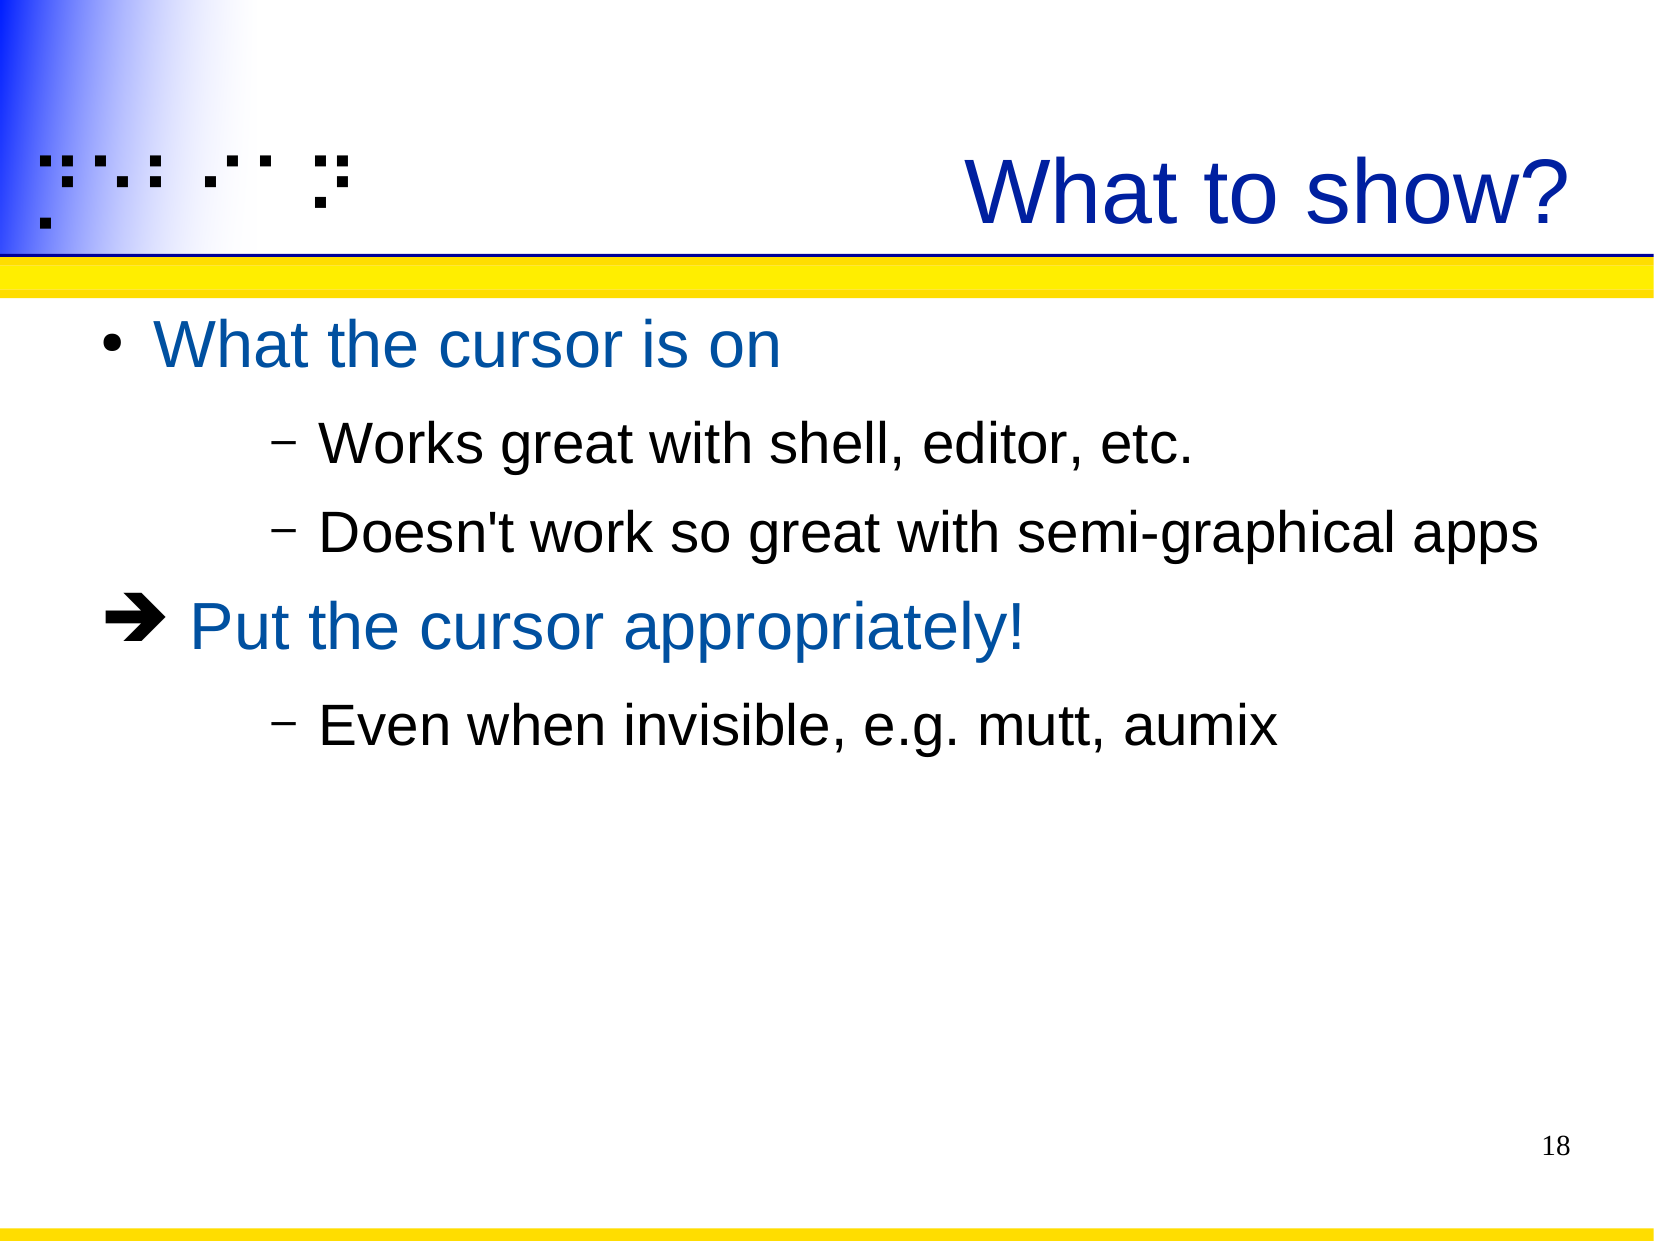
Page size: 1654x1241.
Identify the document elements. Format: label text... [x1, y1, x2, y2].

title What to show? [372, 134, 1571, 250]
list What the cursor is on Works great with shell, editor, etc. Doesn't work so great with semi-graphical apps Put the cursor appropriately! Even when invisible, e.g. mutt, aumix [82, 307, 1571, 1111]
